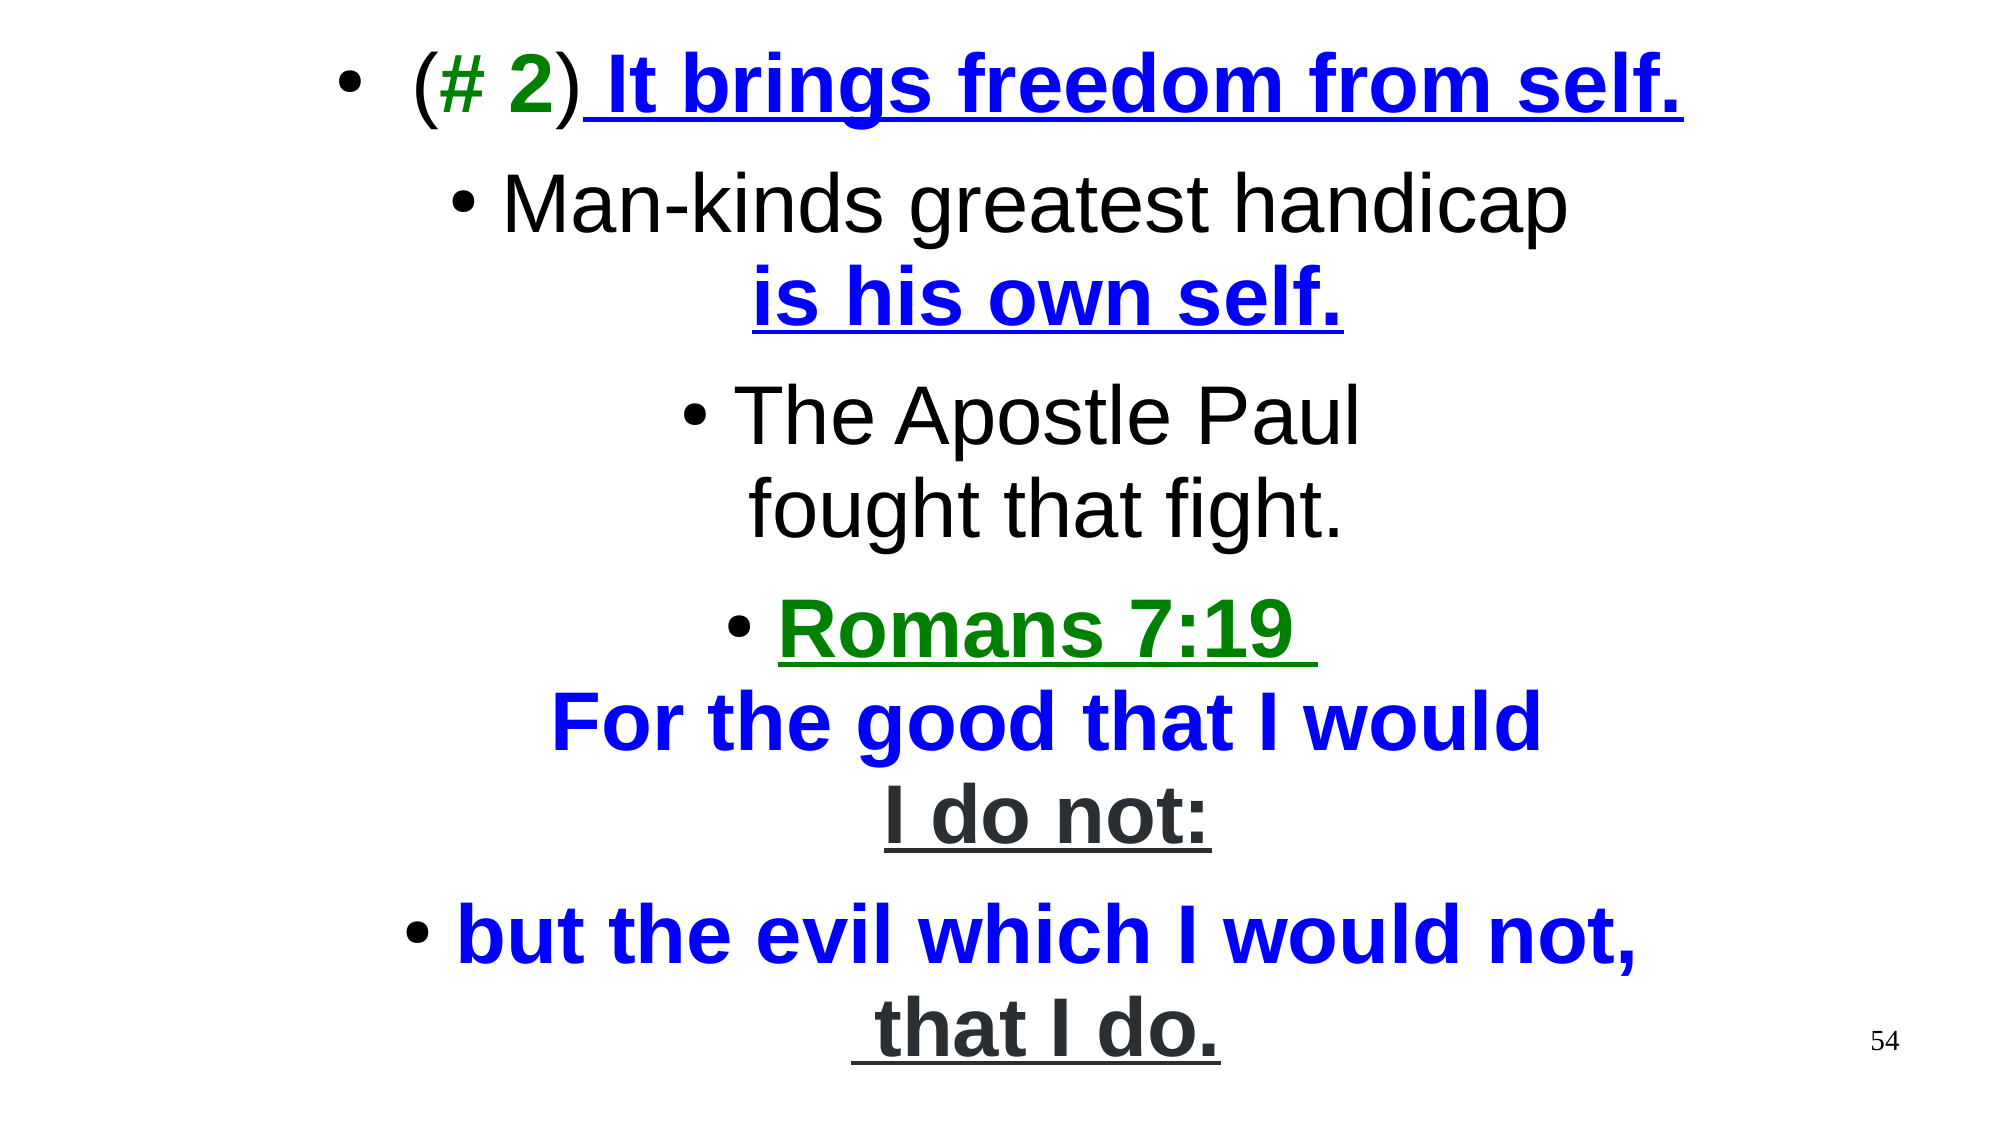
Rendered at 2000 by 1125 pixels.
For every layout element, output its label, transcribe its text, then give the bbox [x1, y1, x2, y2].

list (# 2) It brings freedom from self. Man-kinds greatest handicap is his own self. The Apostle Paul fought that fight. Romans 7:19 For the good that I would I do not: but the evil which I would not, that I do. [37, 37, 1988, 1088]
